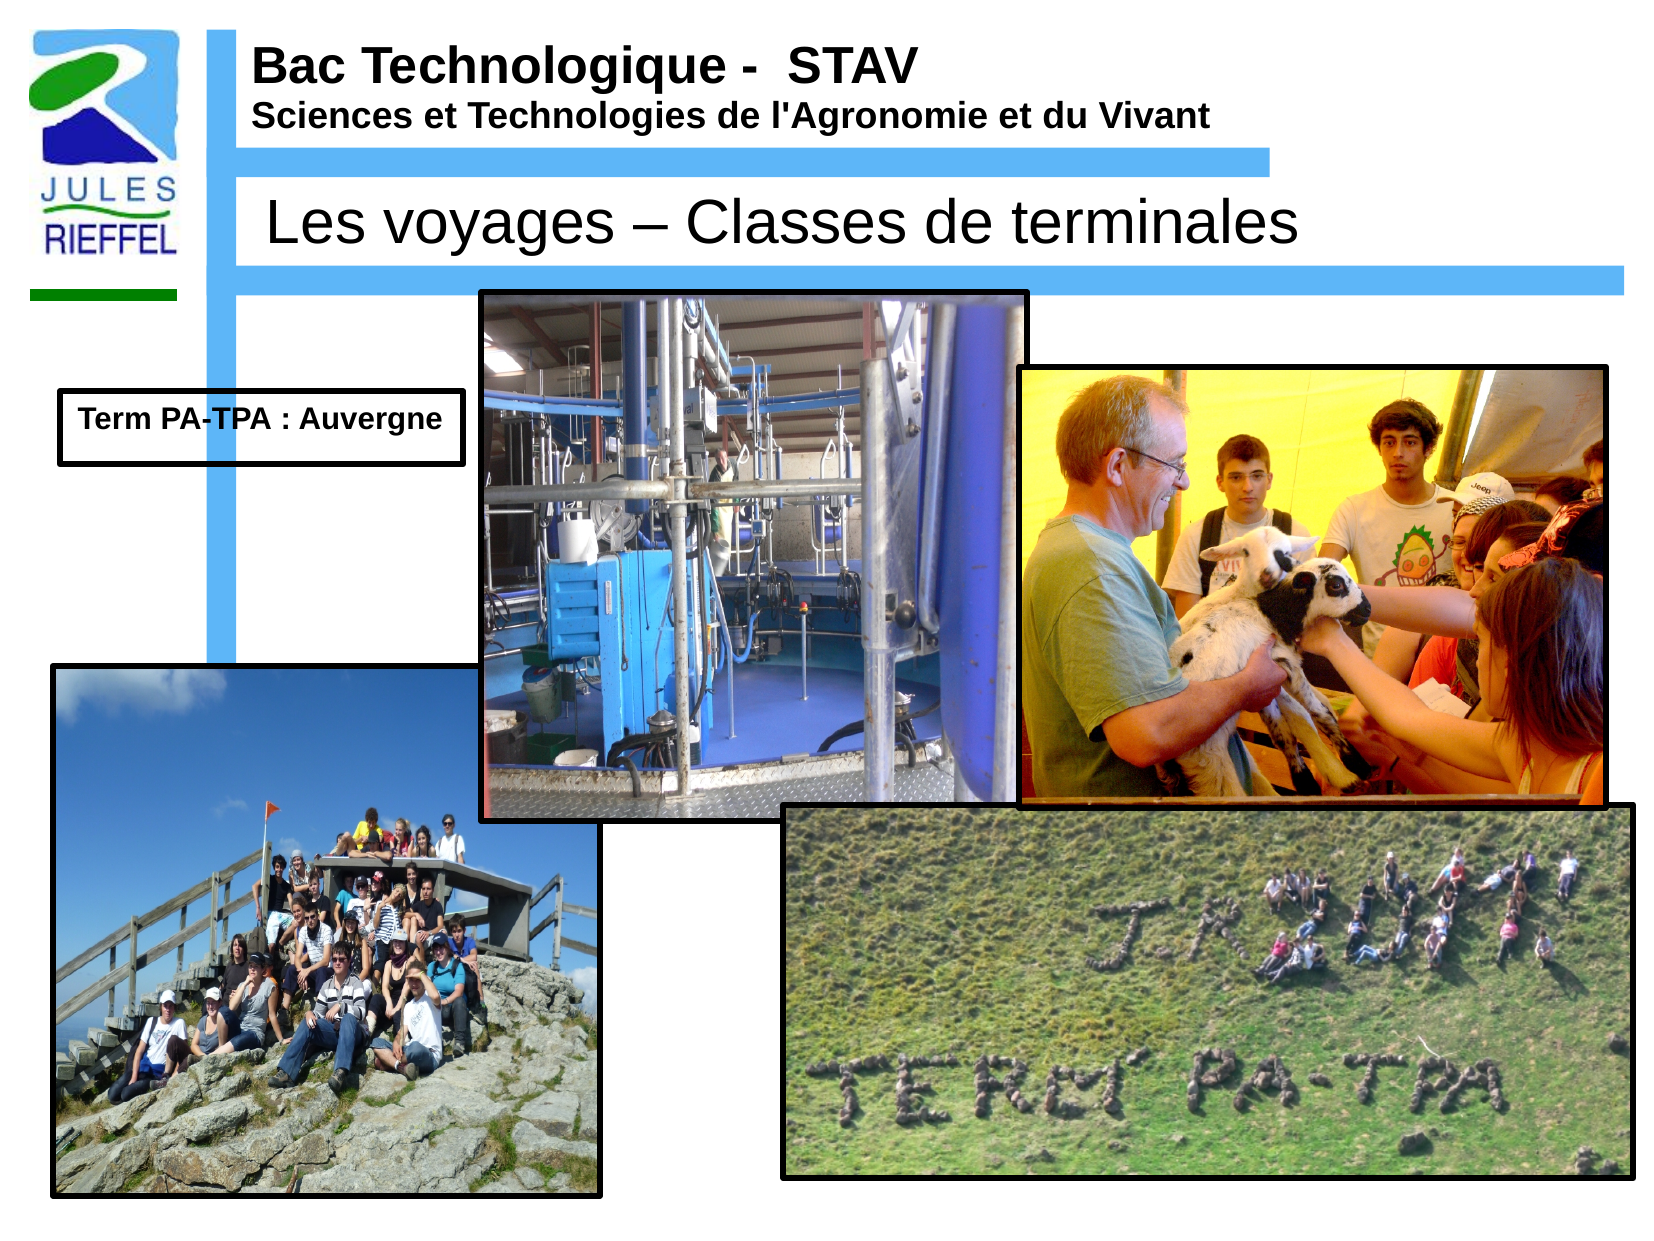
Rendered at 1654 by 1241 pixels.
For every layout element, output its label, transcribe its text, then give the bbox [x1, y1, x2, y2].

picture [55, 668, 597, 1193]
text_box Term PA-TPA : Auvergne [59, 391, 464, 465]
title Les voyages – Classes de terminales [265, 177, 1565, 266]
picture [786, 807, 1631, 1176]
picture [1022, 369, 1603, 806]
picture [29, 29, 186, 272]
picture [484, 295, 1025, 819]
